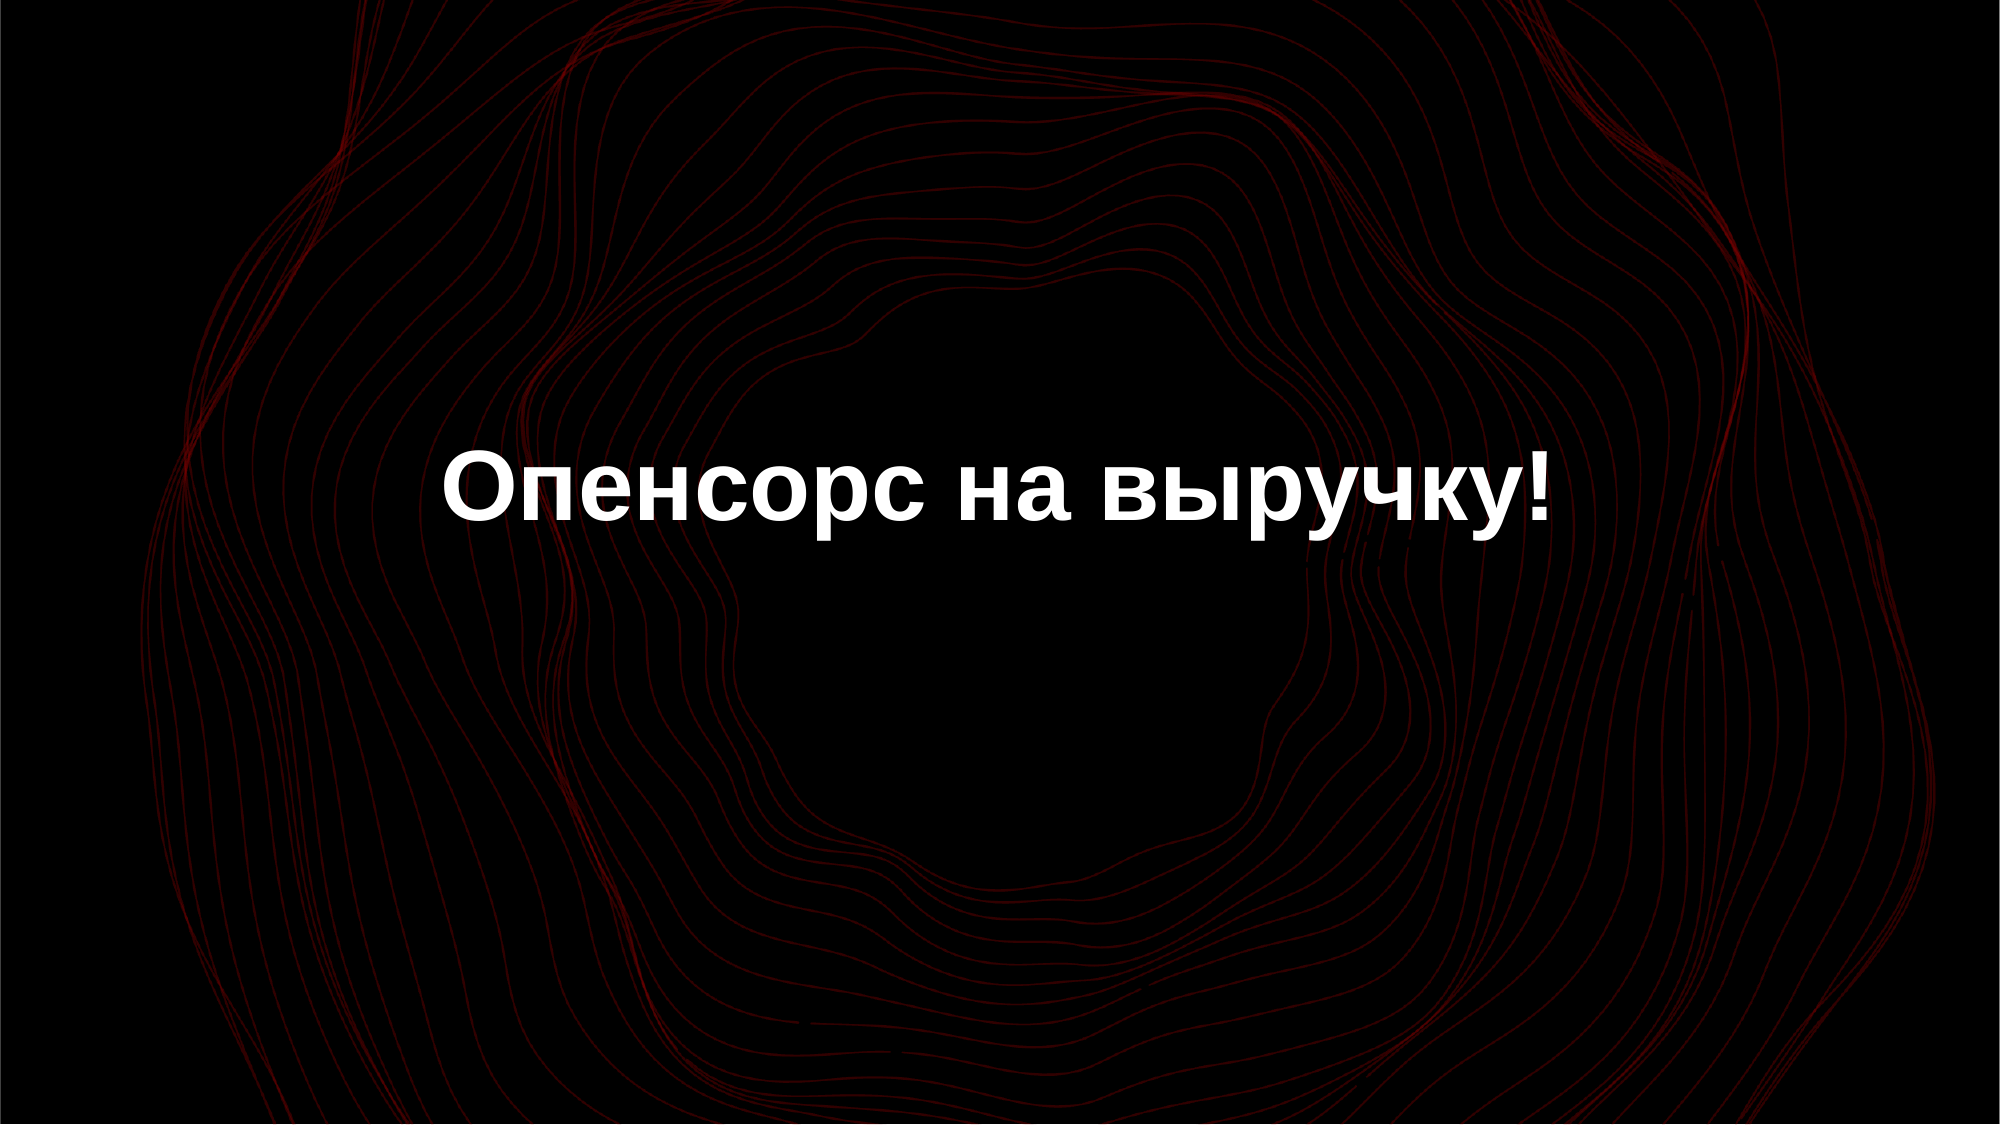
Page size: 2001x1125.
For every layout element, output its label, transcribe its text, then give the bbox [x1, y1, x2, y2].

title Опенсорс на выручку! [136, 431, 1862, 543]
picture [0, 0, 2001, 1125]
